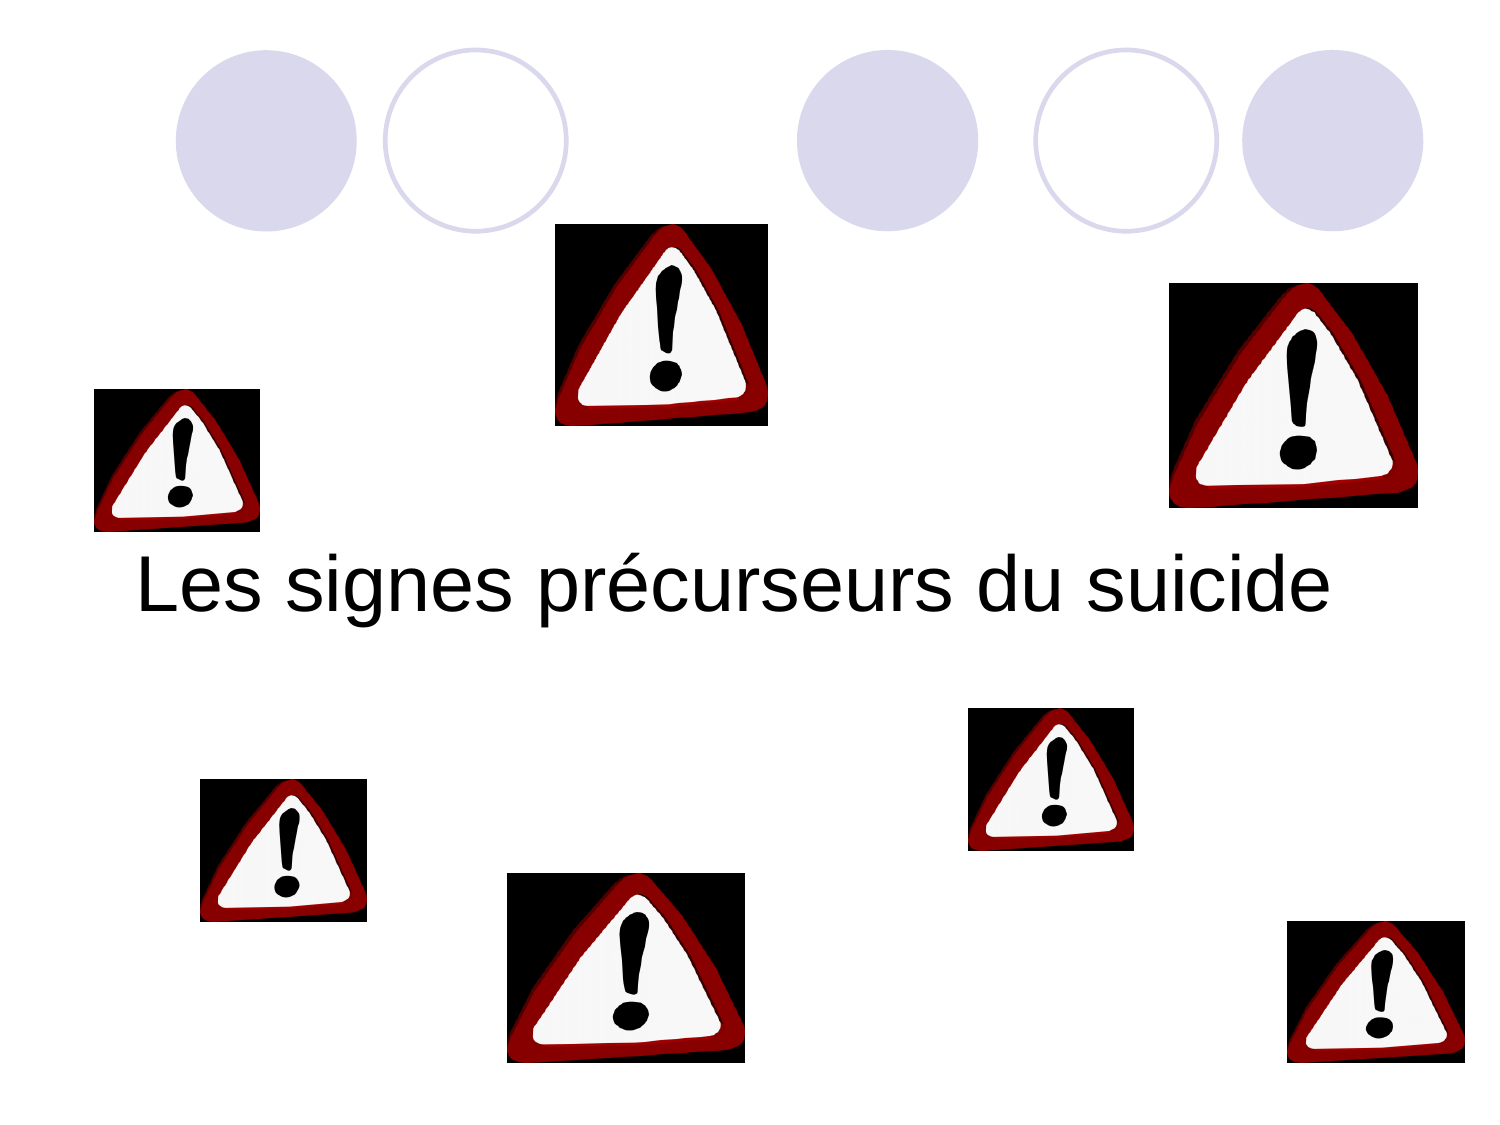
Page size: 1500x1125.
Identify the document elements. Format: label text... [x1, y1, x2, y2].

title Les signes précurseurs du suicide [120, 491, 1471, 668]
picture [1169, 283, 1418, 508]
picture [968, 708, 1134, 851]
picture [1287, 921, 1465, 1063]
picture [555, 224, 768, 426]
picture [94, 389, 260, 532]
picture [200, 779, 367, 922]
picture [507, 874, 745, 1063]
